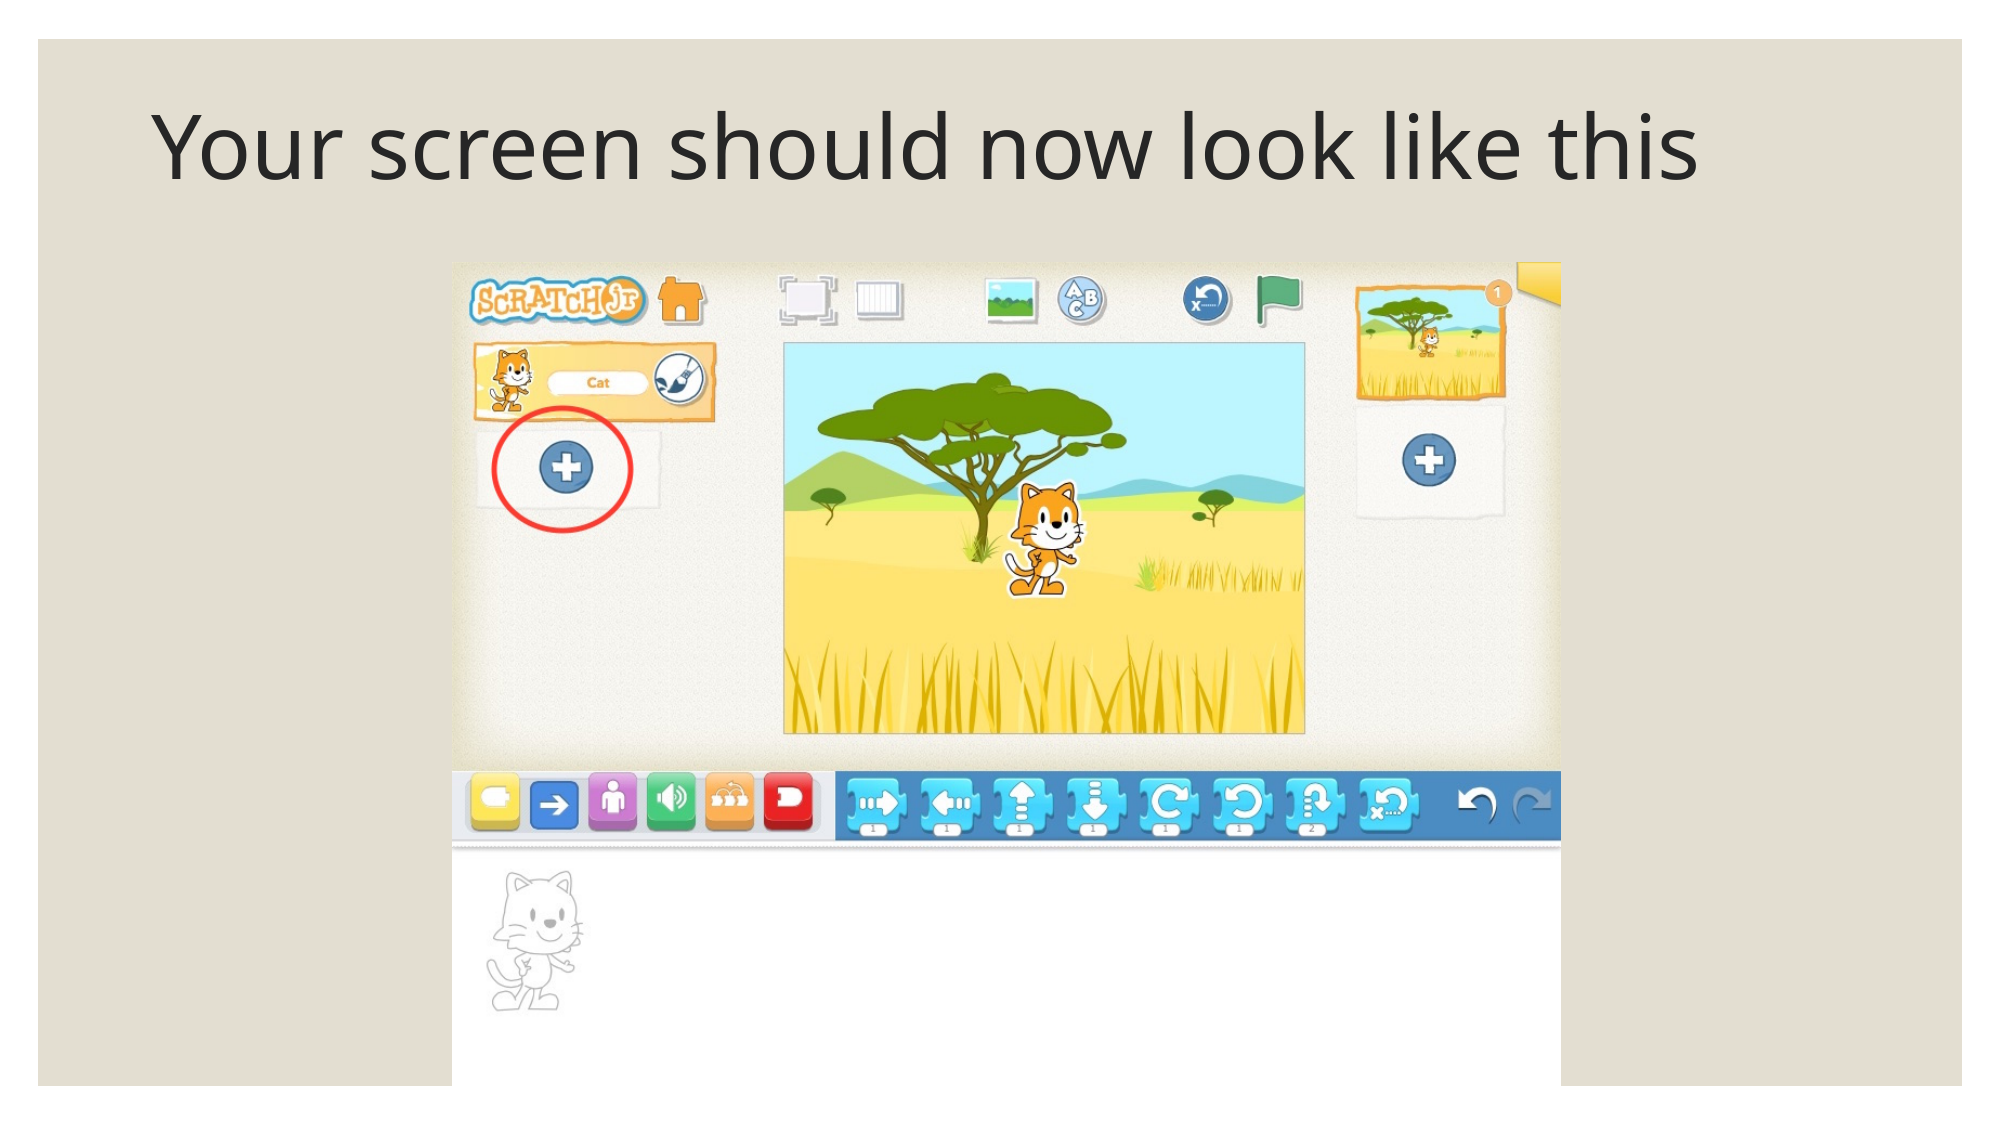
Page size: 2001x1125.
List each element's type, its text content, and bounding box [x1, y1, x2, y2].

picture [452, 262, 1561, 1094]
title Your screen should now look like this [136, 37, 1876, 263]
